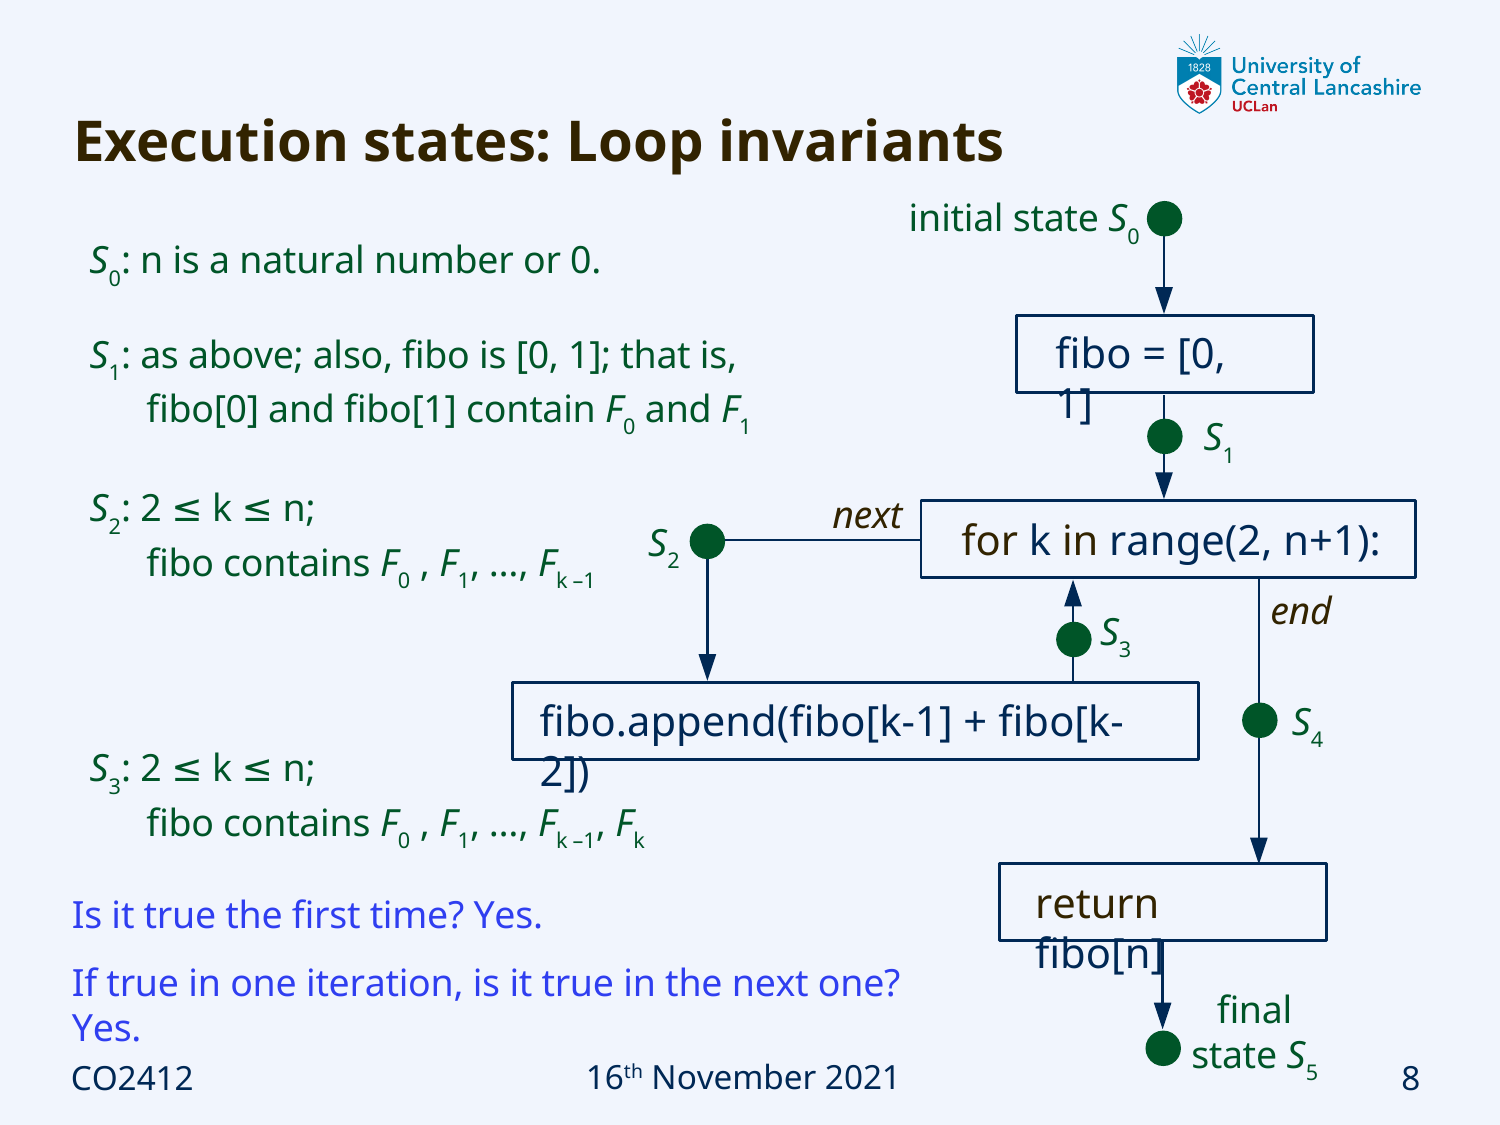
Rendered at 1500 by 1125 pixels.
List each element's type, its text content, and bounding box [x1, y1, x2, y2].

text_box S4 [1269, 690, 1346, 760]
text_box initial state S0 [892, 187, 1156, 257]
text_box S2: 2 ≤ k ≤ n; fibo contains F0 , F1, …, Fk –1 [74, 477, 861, 601]
text_box fibo.append(fibo[k-1] + fibo[k-2]) [524, 687, 1181, 753]
text_box S3: 2 ≤ k ≤ n; fibo contains F0 , F1, …, Fk –1, Fk [74, 736, 861, 861]
picture [1177, 34, 1421, 93]
text_box return fibo[n] [1020, 869, 1309, 935]
text_box [1147, 418, 1181, 455]
text_box [1056, 621, 1078, 658]
text_box S1: as above; also, fibo is [0, 1]; that is, fibo[0] and fibo[1] contain F0 and F1 [74, 323, 861, 447]
text_box Is it true the first time? Yes. If true in one iteration, is it true in the next one? Yes. [57, 884, 993, 1012]
text_box for k in range(2, n+1): [946, 506, 1402, 572]
text_box [1156, 200, 1183, 237]
text_box S0: n is a natural number or 0. [74, 228, 715, 298]
text_box end [1246, 580, 1357, 640]
text_box final state S5 [1134, 978, 1376, 1093]
text_box S1 [1181, 406, 1257, 475]
title Execution states: Loop invariants [58, 93, 1475, 186]
text_box [1242, 702, 1269, 739]
text_box next [861, 483, 923, 544]
text_box fibo = [0, 1] [1040, 319, 1289, 384]
text_box S3 [1078, 600, 1154, 670]
